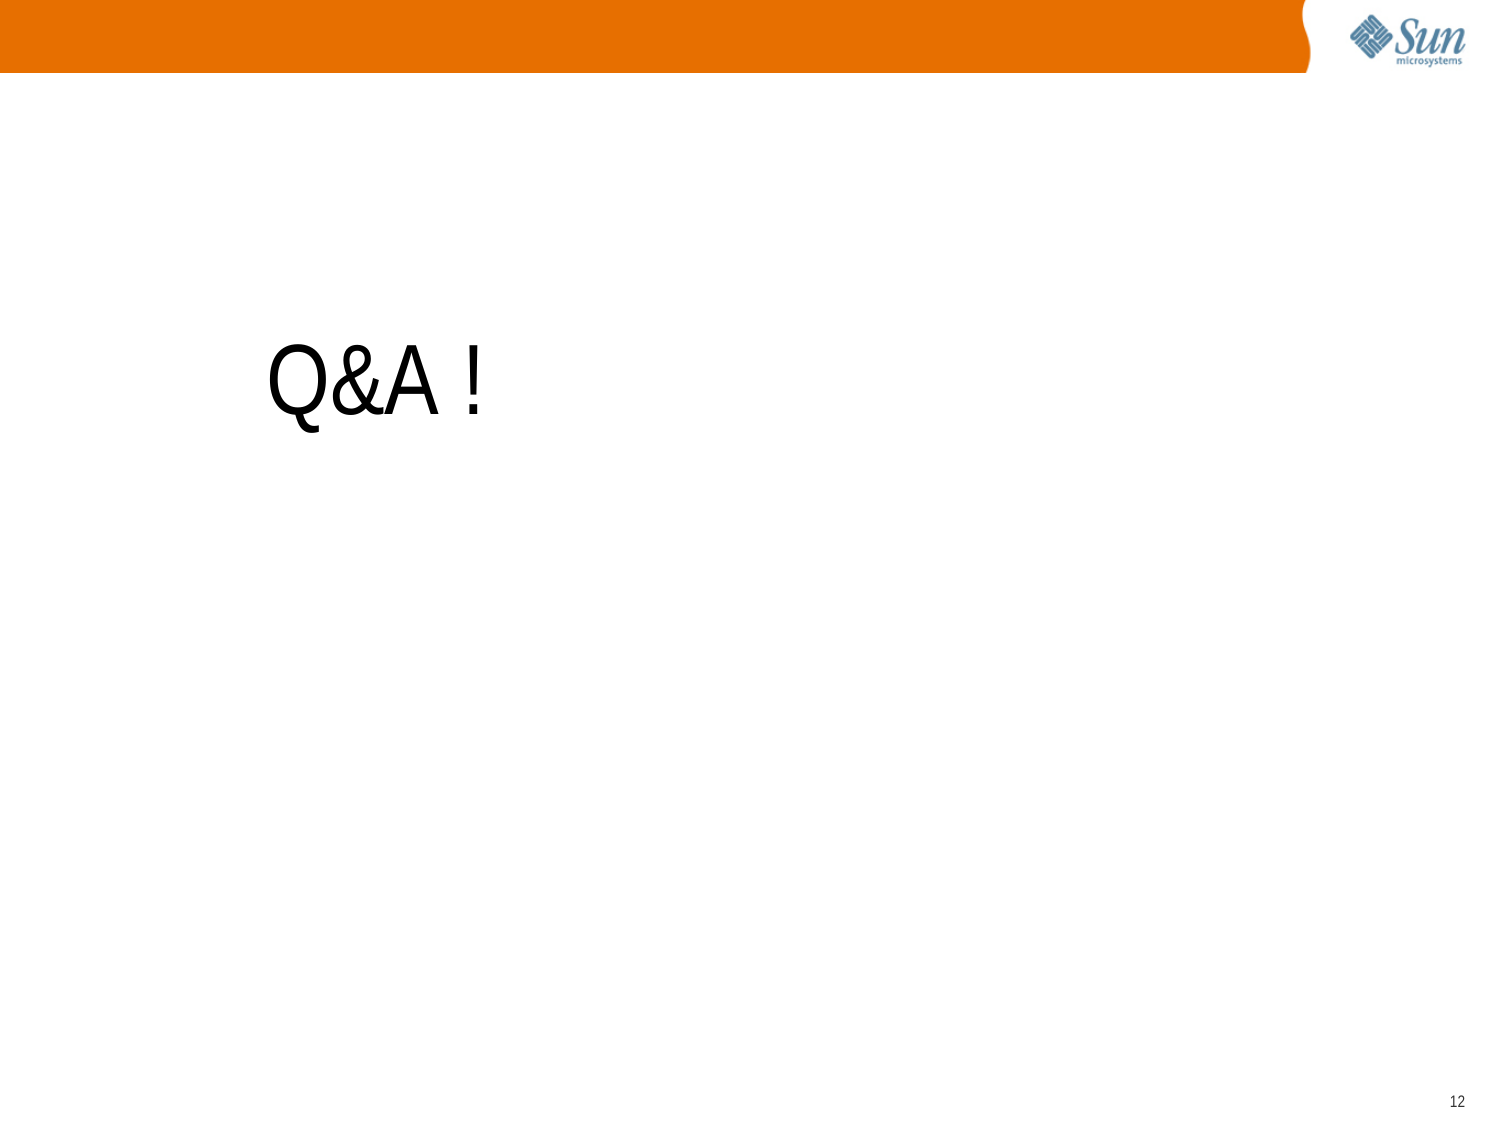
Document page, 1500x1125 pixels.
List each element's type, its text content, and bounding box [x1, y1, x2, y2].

list Q&A ! [64, 258, 1400, 1062]
picture [0, 0, 1500, 73]
